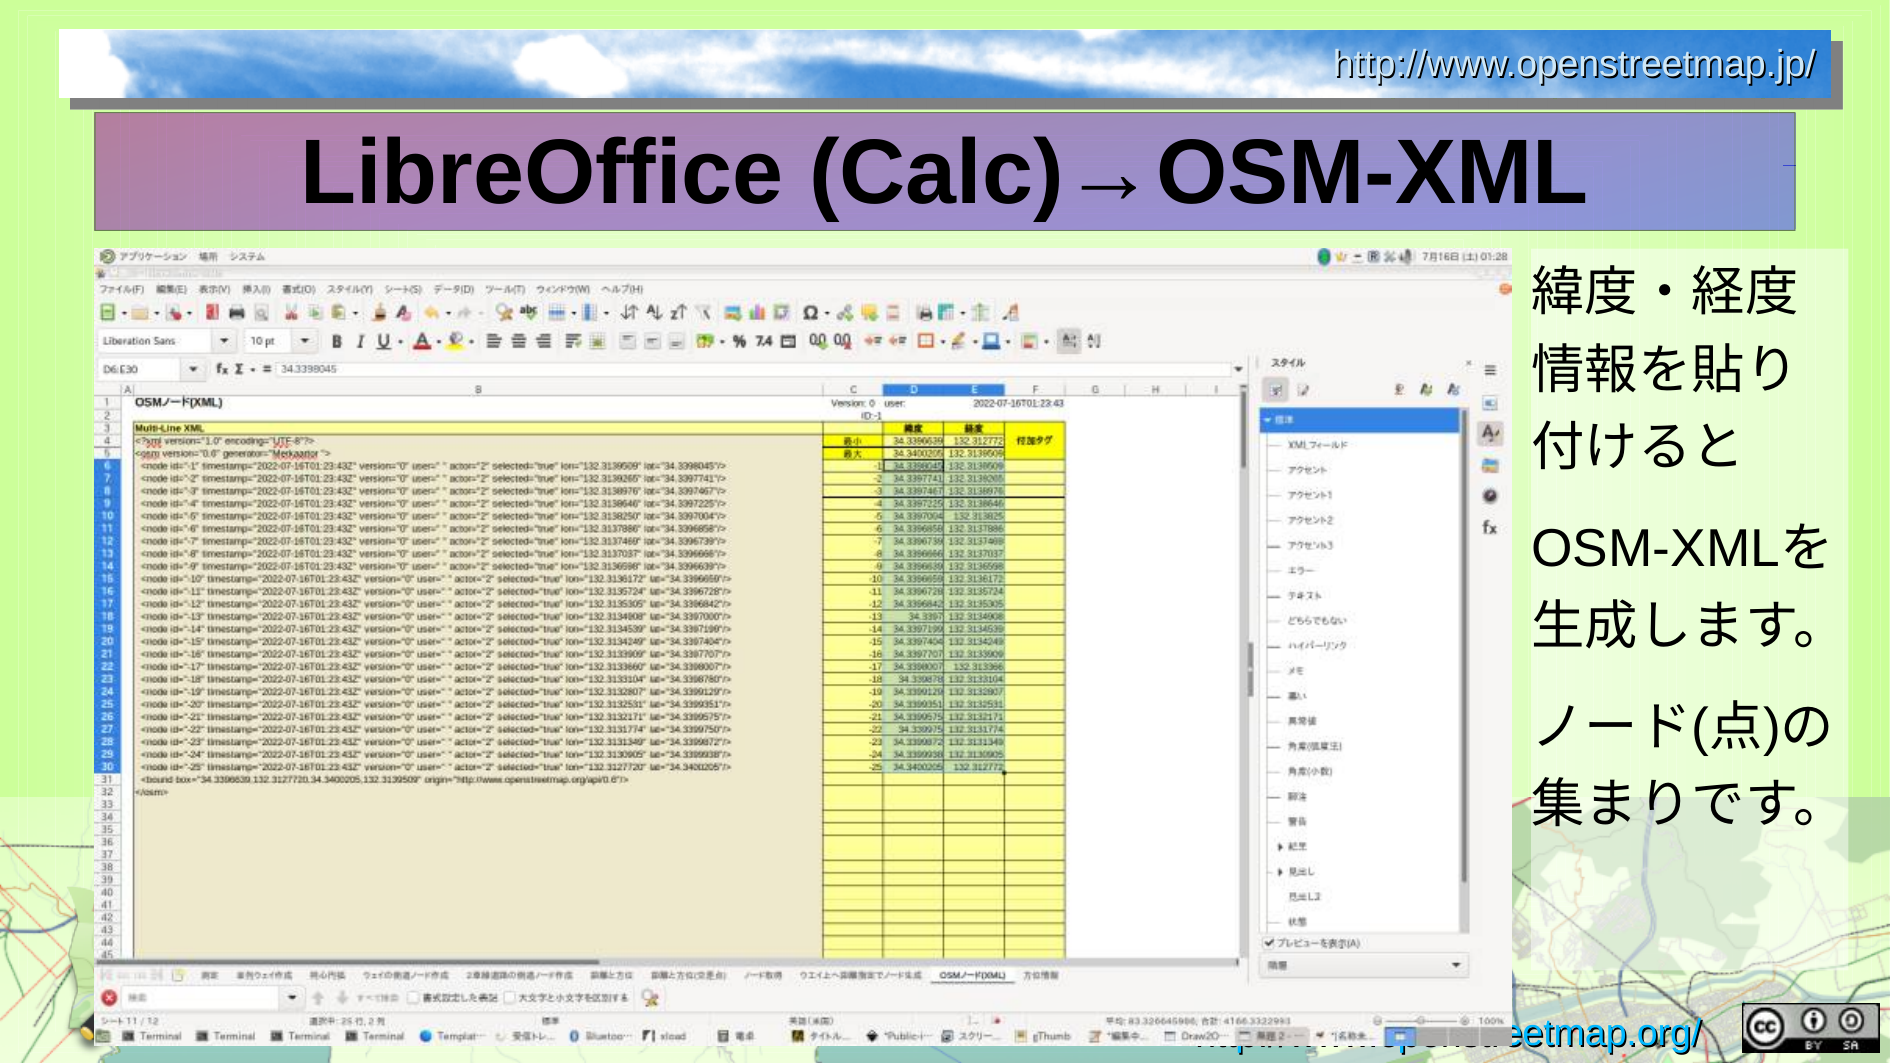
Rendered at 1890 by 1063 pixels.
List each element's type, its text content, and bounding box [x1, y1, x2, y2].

title LibreOffice (Calc)→OSM-XML [94, 112, 1796, 231]
picture [0, 248, 1890, 1063]
list 緯度・経度情報を貼り付けると OSM-XMLを生成します。 ノード(点)の集まりです。 [1531, 248, 1849, 971]
picture [59, 29, 1831, 98]
